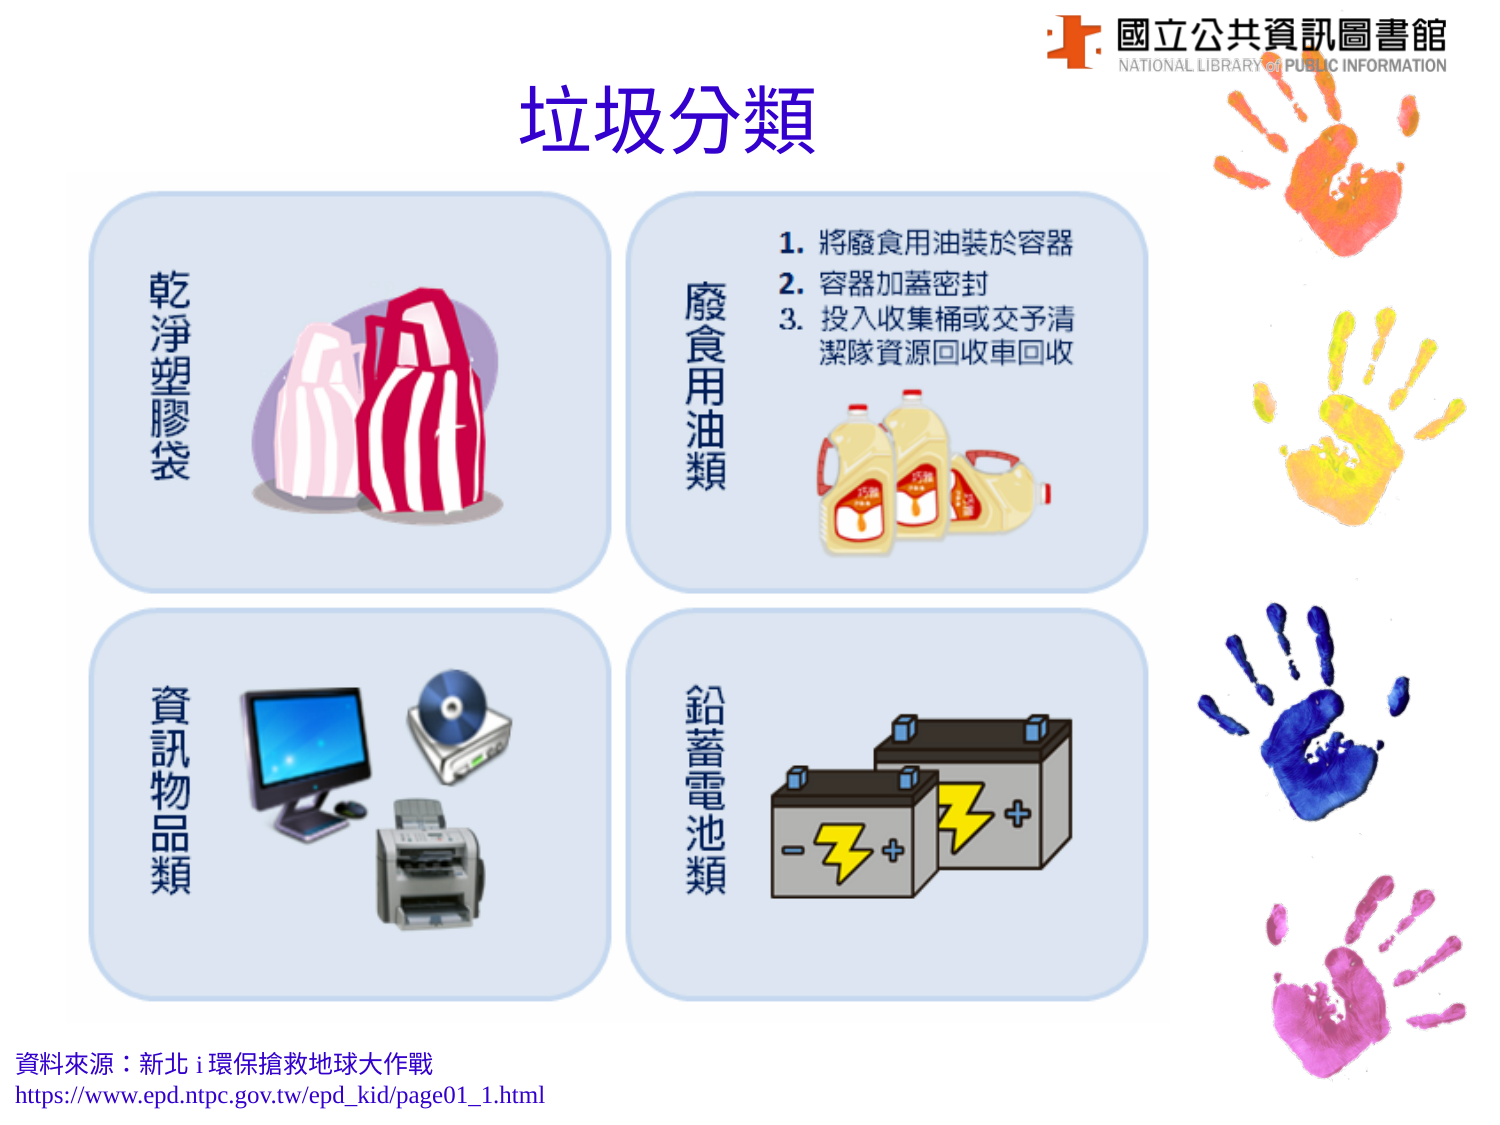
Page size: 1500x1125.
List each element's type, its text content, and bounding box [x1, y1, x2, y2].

picture [66, 172, 1170, 1023]
text_box 資料來源：新北i環保搶救地球大作戰 https://www.epd.ntpc.gov.tw/epd_kid/page01_1.html [0, 1040, 1205, 1117]
title 垃圾分類 [112, 24, 1176, 213]
